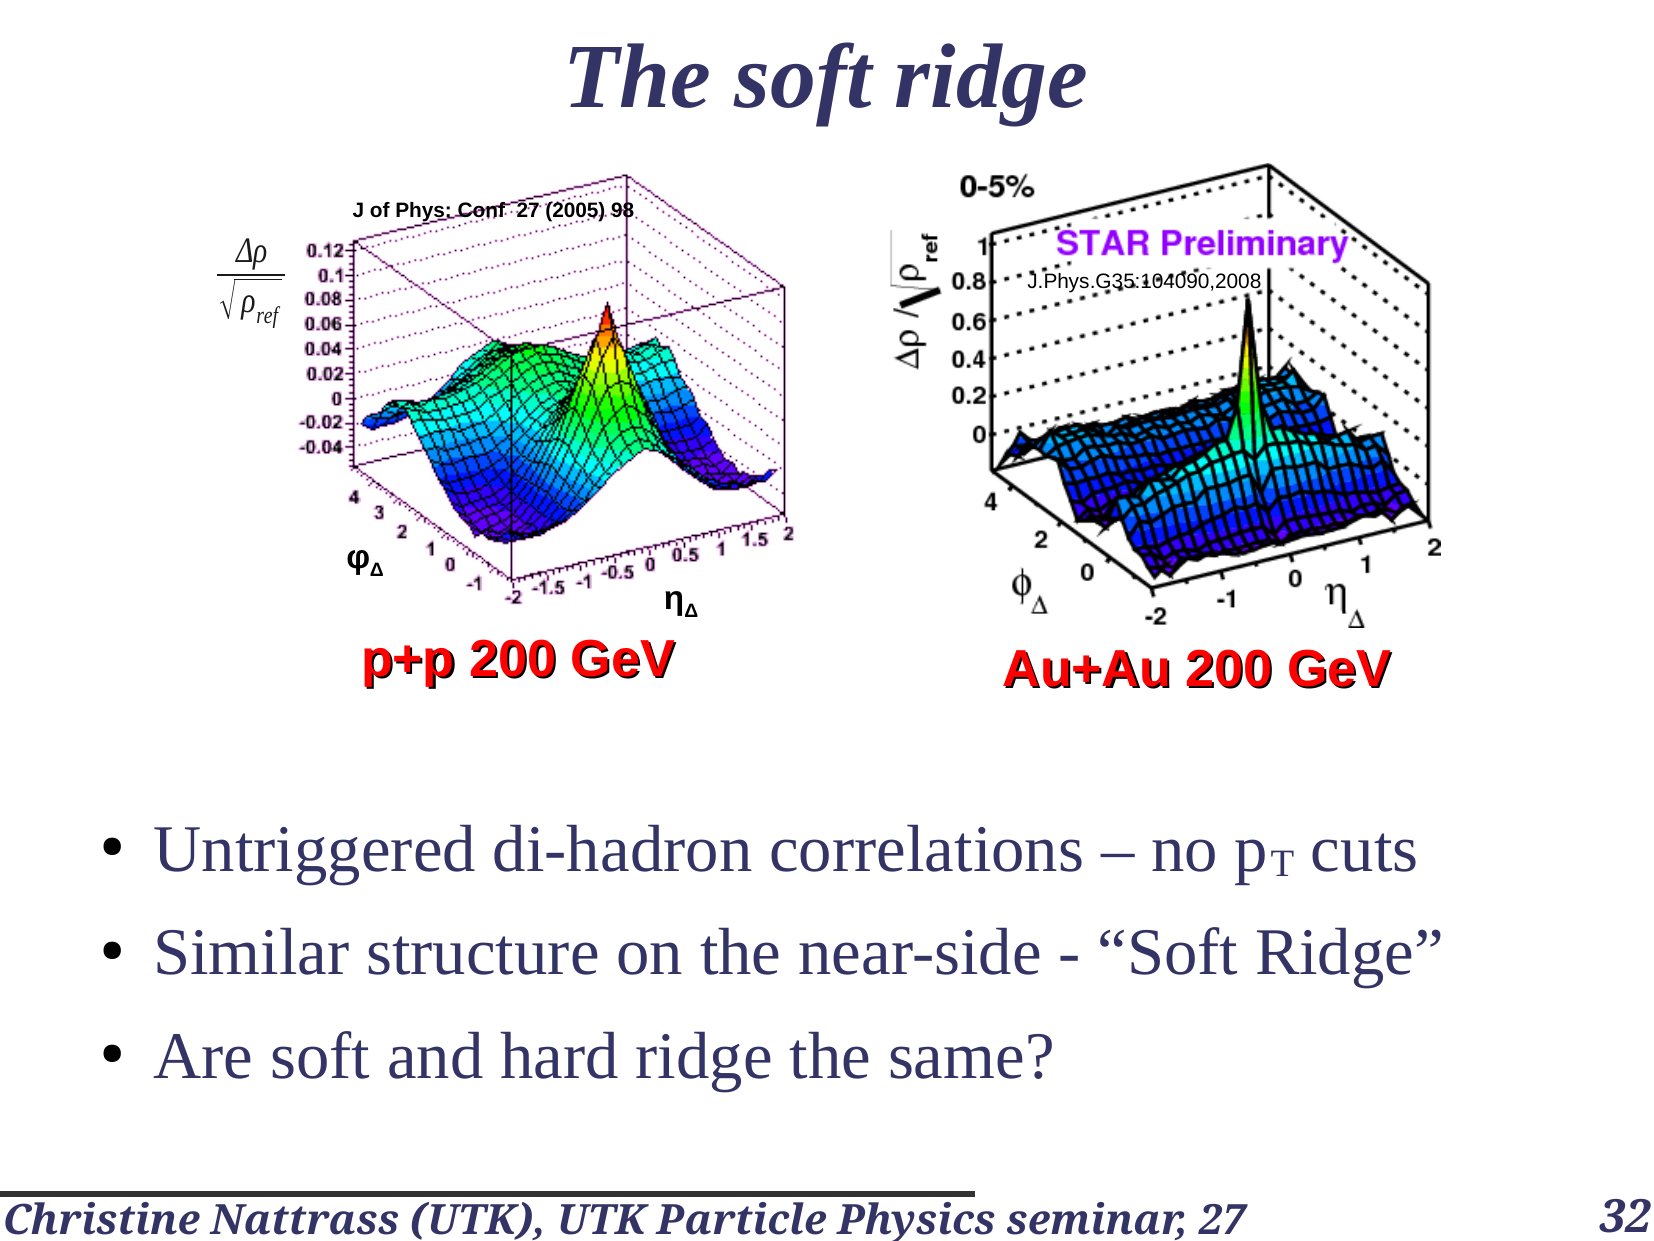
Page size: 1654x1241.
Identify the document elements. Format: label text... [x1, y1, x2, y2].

text_box ηΔ [578, 568, 772, 630]
text_box p+p 200 GeV [311, 622, 725, 695]
title The soft ridge [82, 0, 1571, 173]
text_box J of Phys: Conf 27 (2005) 98 [338, 189, 696, 230]
picture [284, 121, 839, 637]
text_box Au+Au 200 GeV [953, 631, 1441, 705]
text_box J.Phys.G35:104090,2008 [1012, 262, 1277, 306]
chart [208, 231, 297, 328]
list Untriggered di-hadron correlations – no pT cuts Similar structure on the near-side - “Soft Ridge” Are soft and hard ridge the same? [82, 811, 1571, 1115]
text_box φΔ [262, 527, 456, 589]
picture [864, 163, 1441, 629]
